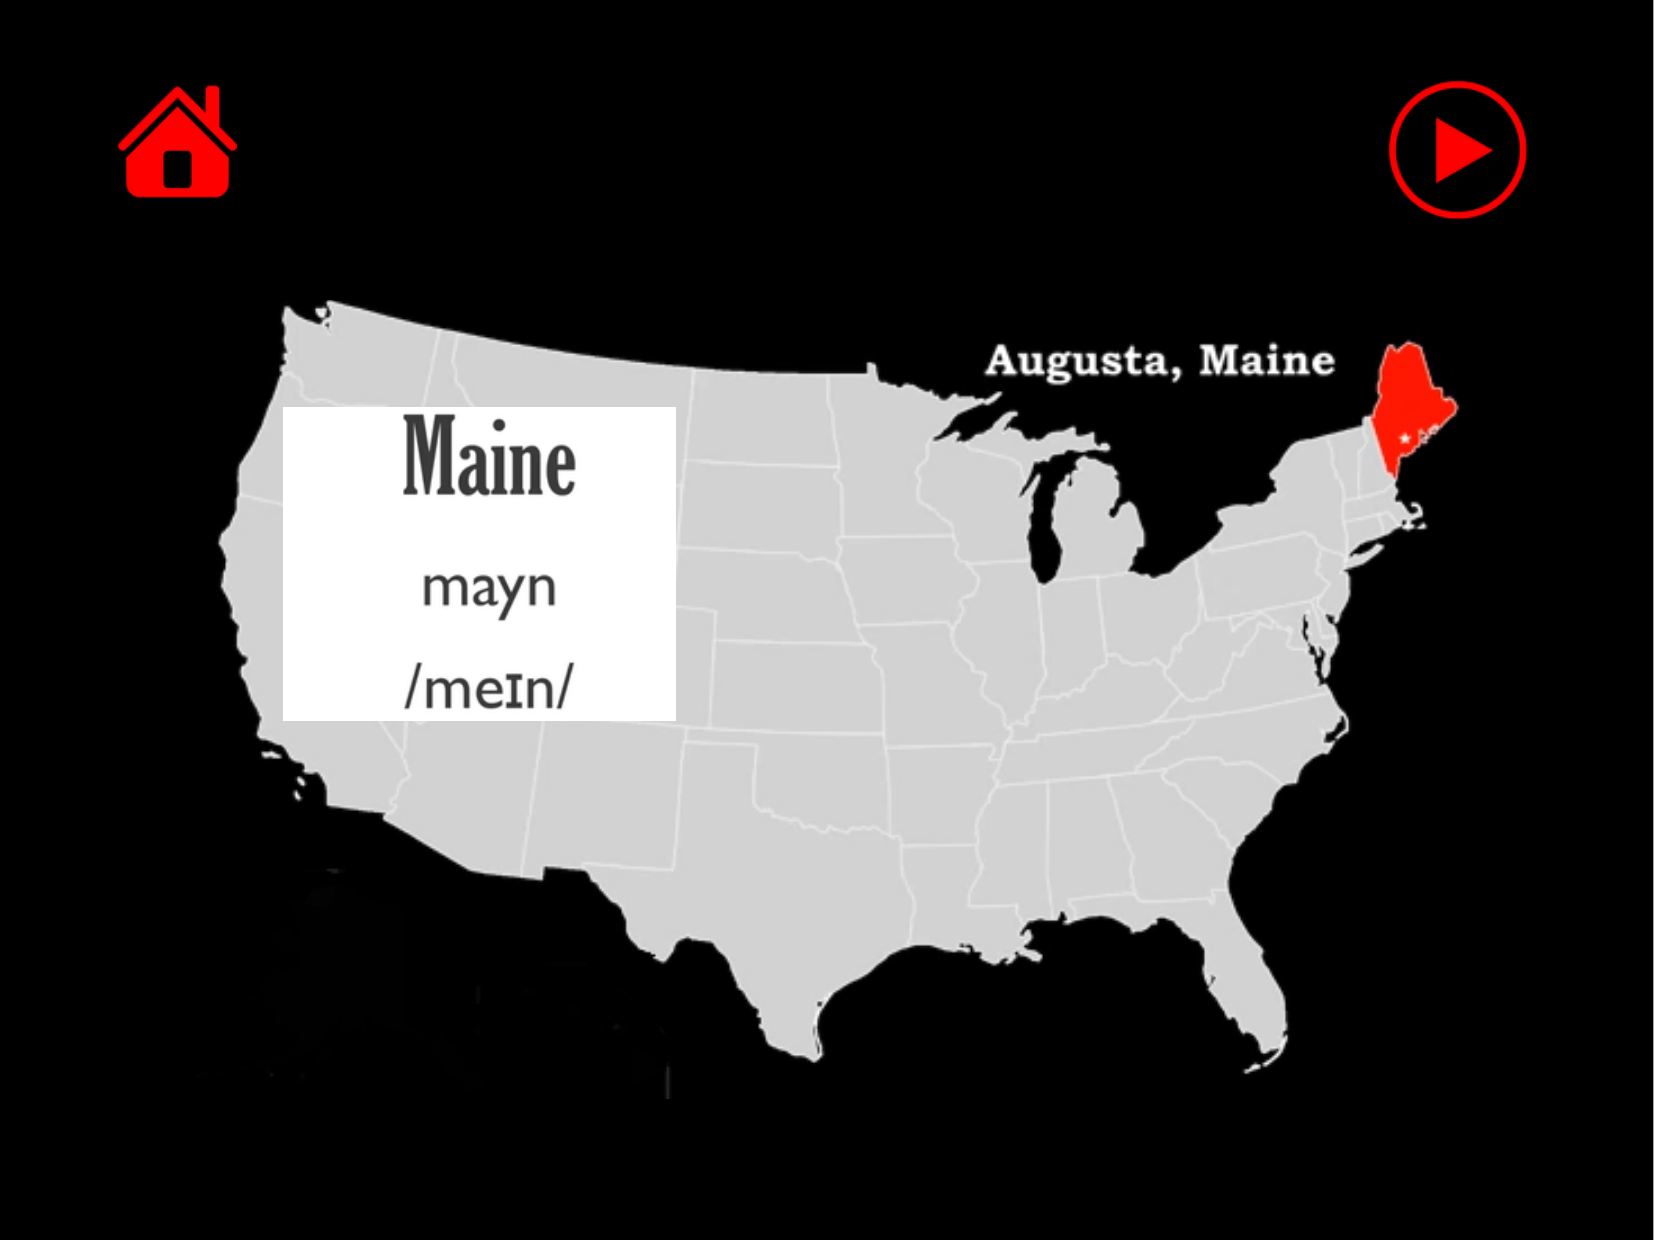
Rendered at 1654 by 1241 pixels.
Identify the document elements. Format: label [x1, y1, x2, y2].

picture [170, 300, 1484, 1099]
picture [1381, 70, 1539, 228]
picture [118, 82, 237, 201]
